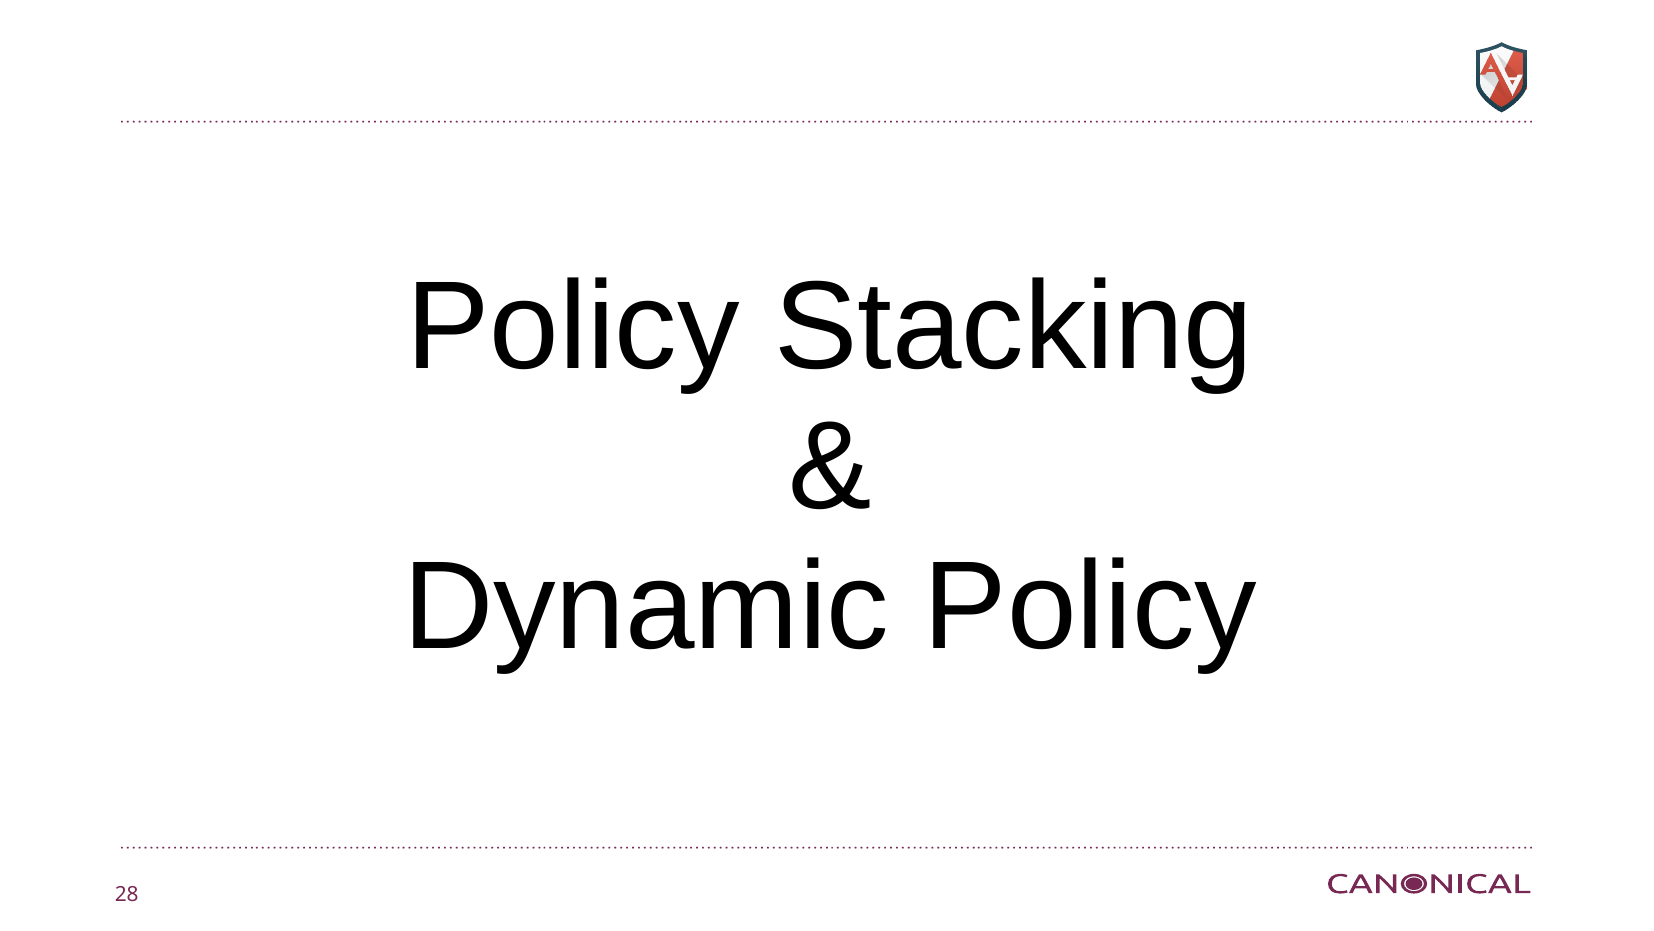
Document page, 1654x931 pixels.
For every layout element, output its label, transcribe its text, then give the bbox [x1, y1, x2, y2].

text_box Policy Stacking & Dynamic Policy [388, 247, 1273, 683]
picture [111, 845, 1533, 851]
picture [111, 33, 1546, 124]
